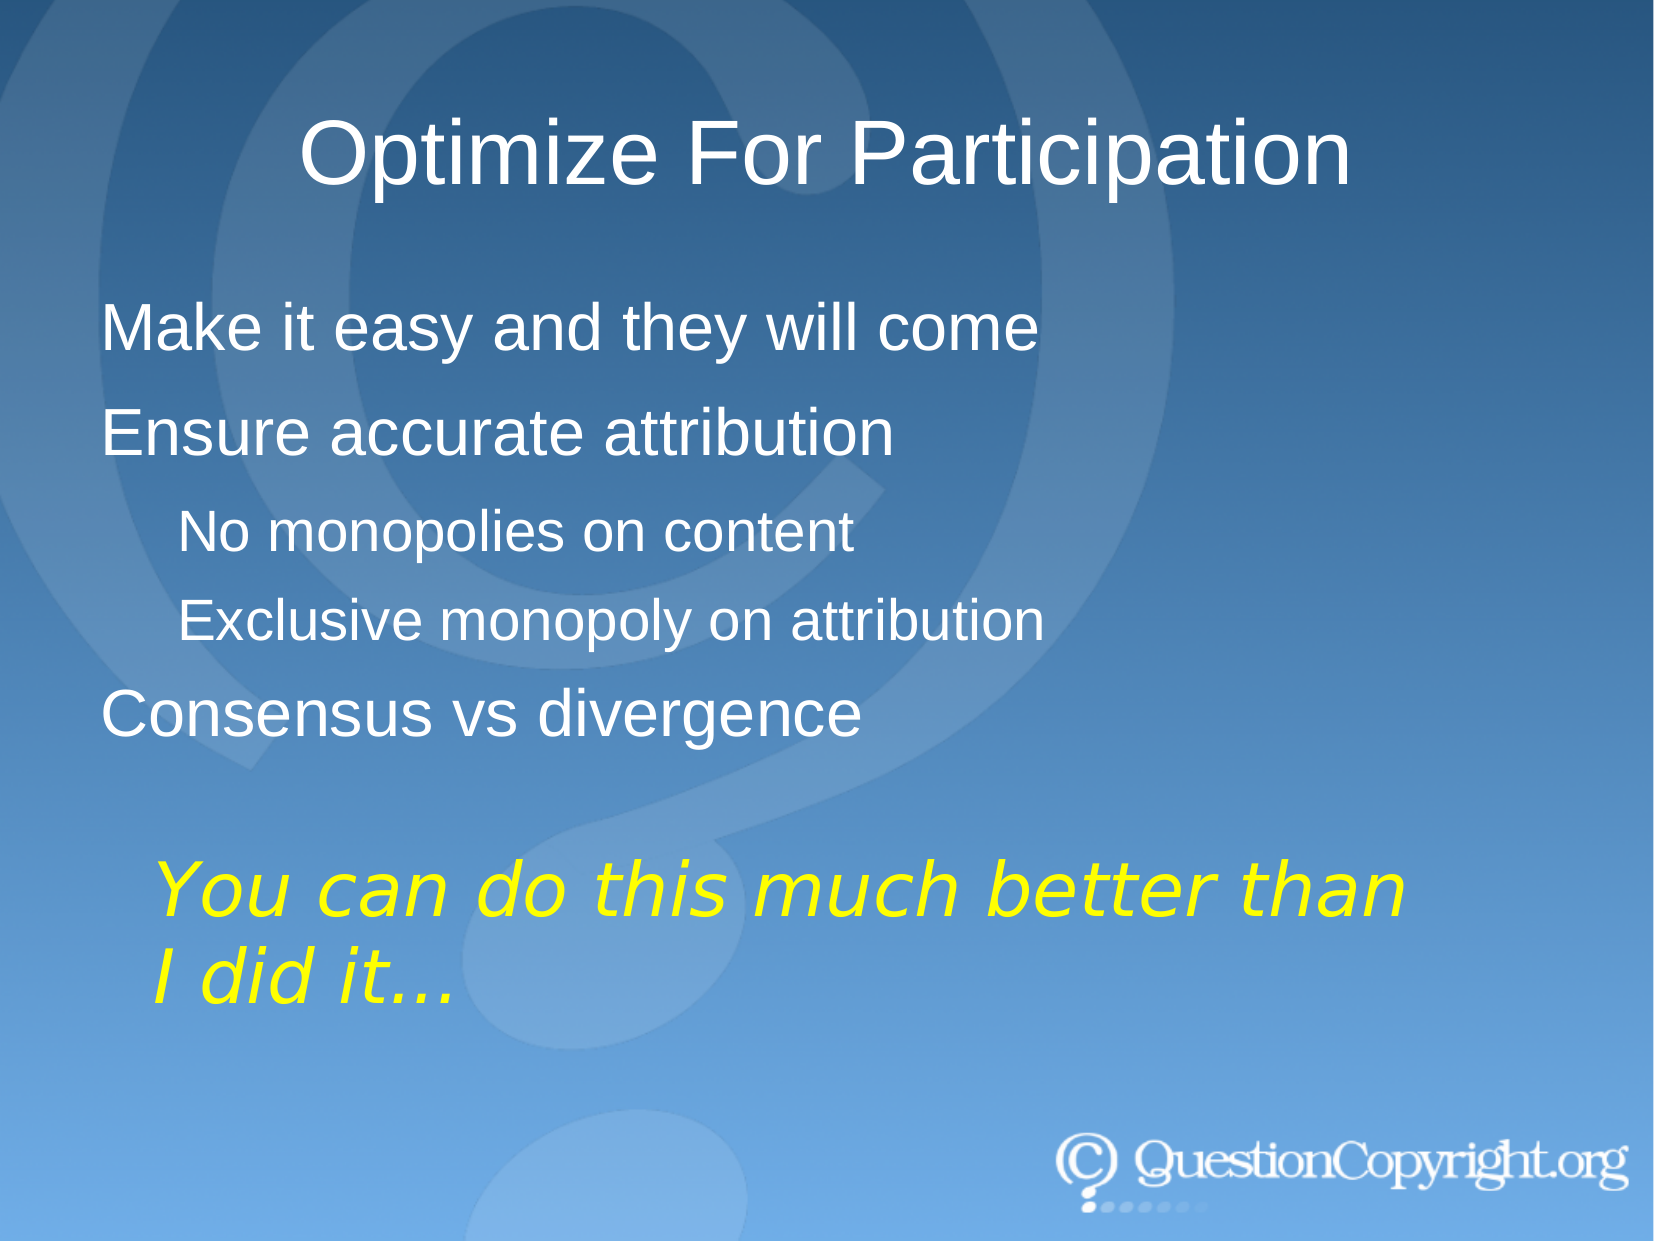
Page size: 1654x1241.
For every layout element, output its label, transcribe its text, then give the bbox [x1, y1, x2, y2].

text_box You can do this much better than I did it... [139, 839, 1426, 1029]
title Optimize For Participation [82, 56, 1571, 250]
picture [0, 0, 1654, 1241]
list Make it easy and they will come Ensure accurate attribution No monopolies on content Exclusive monopoly on attribution Consensus vs divergence [82, 290, 1571, 788]
